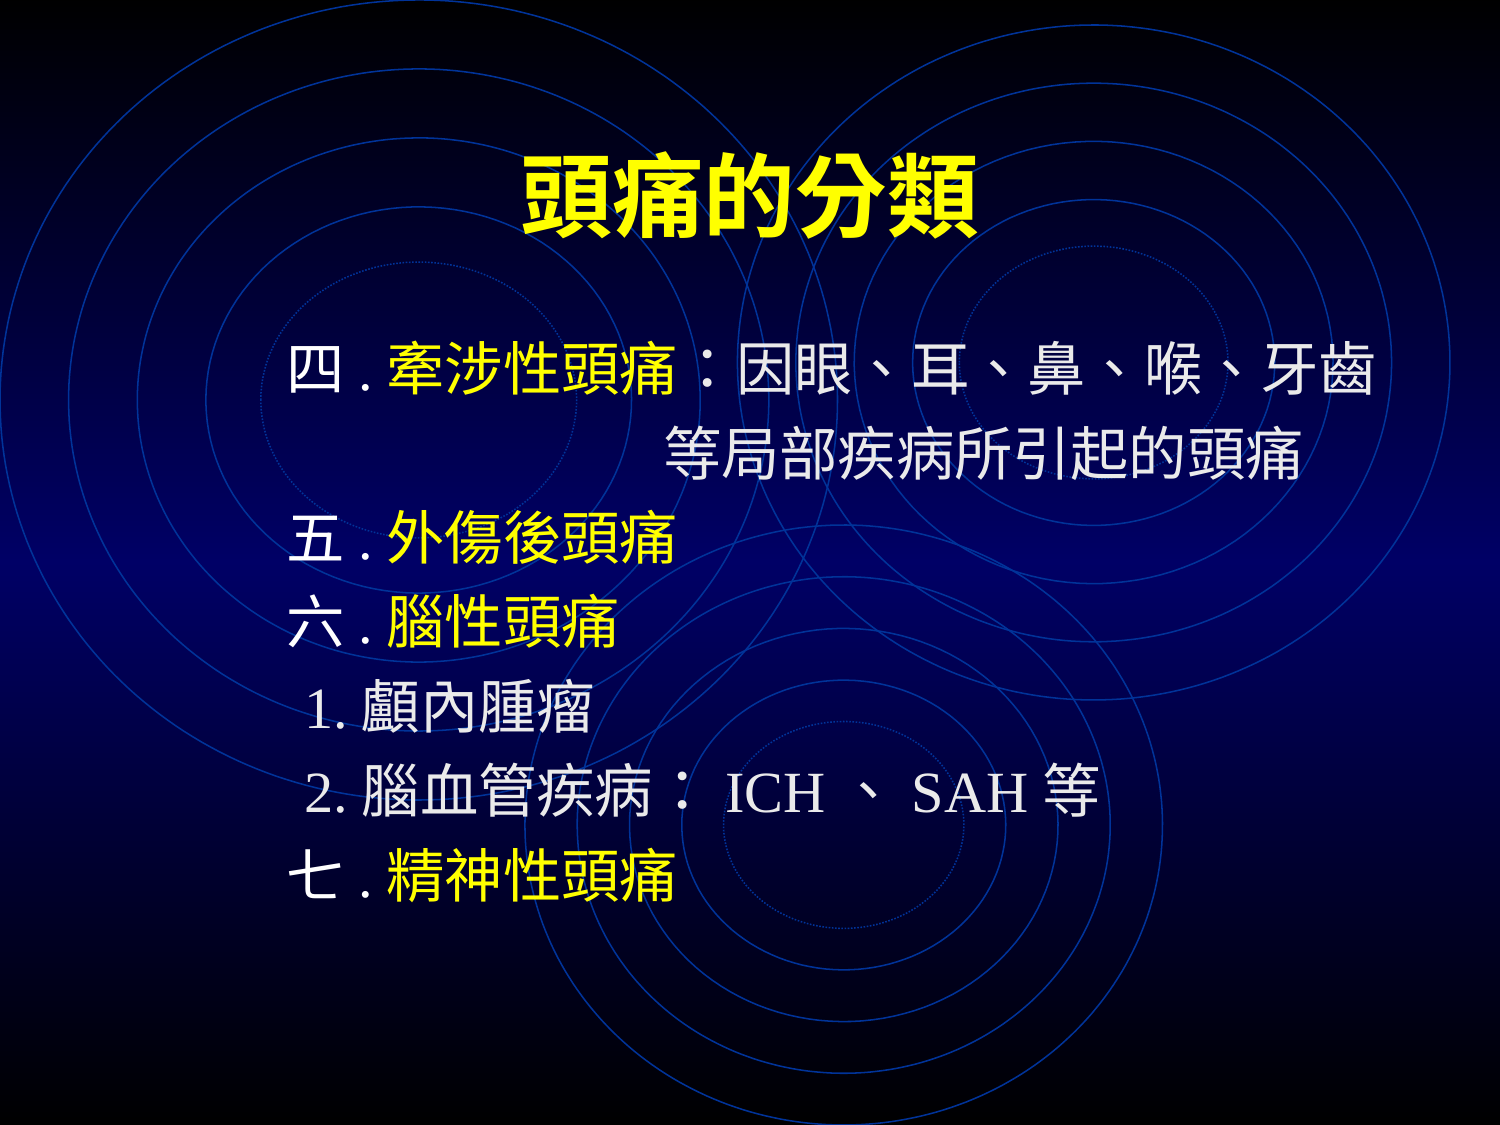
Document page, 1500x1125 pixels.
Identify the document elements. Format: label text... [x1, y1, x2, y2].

title 頭痛的分類 [112, 99, 1388, 288]
list 四.牽涉性頭痛：因眼、耳、鼻、喉、牙齒 等局部疾病所引起的頭痛 五.外傷後頭痛 六.腦性頭痛 1.顱內腫瘤 2.腦血管疾病：ICH、SAH等 七.精神性頭痛 [174, 324, 1438, 1000]
